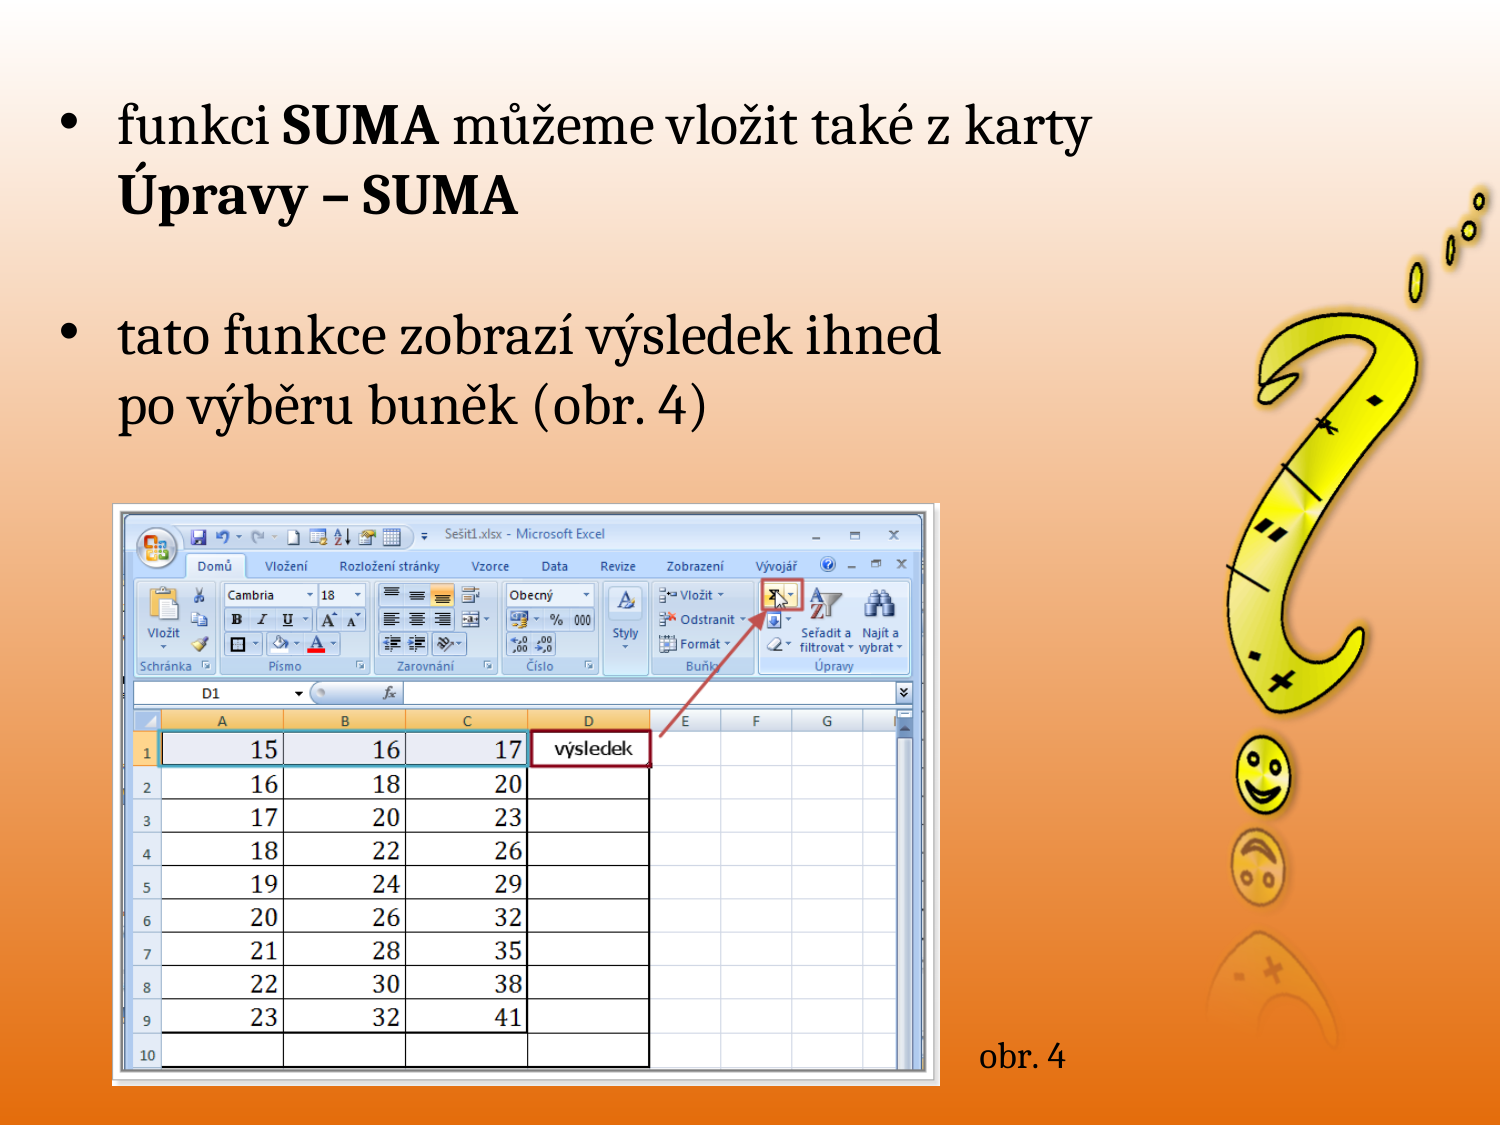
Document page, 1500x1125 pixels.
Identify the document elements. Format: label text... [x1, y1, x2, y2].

picture [1171, 160, 1500, 1125]
picture [112, 503, 940, 1086]
text_box funkci SUMA můžeme vložit také z karty Úpravy – SUMA tato funkce zobrazí výsledek ihned po výběru buněk (obr. 4) [0, 78, 1199, 444]
text_box obr. 4 [964, 1023, 1081, 1084]
